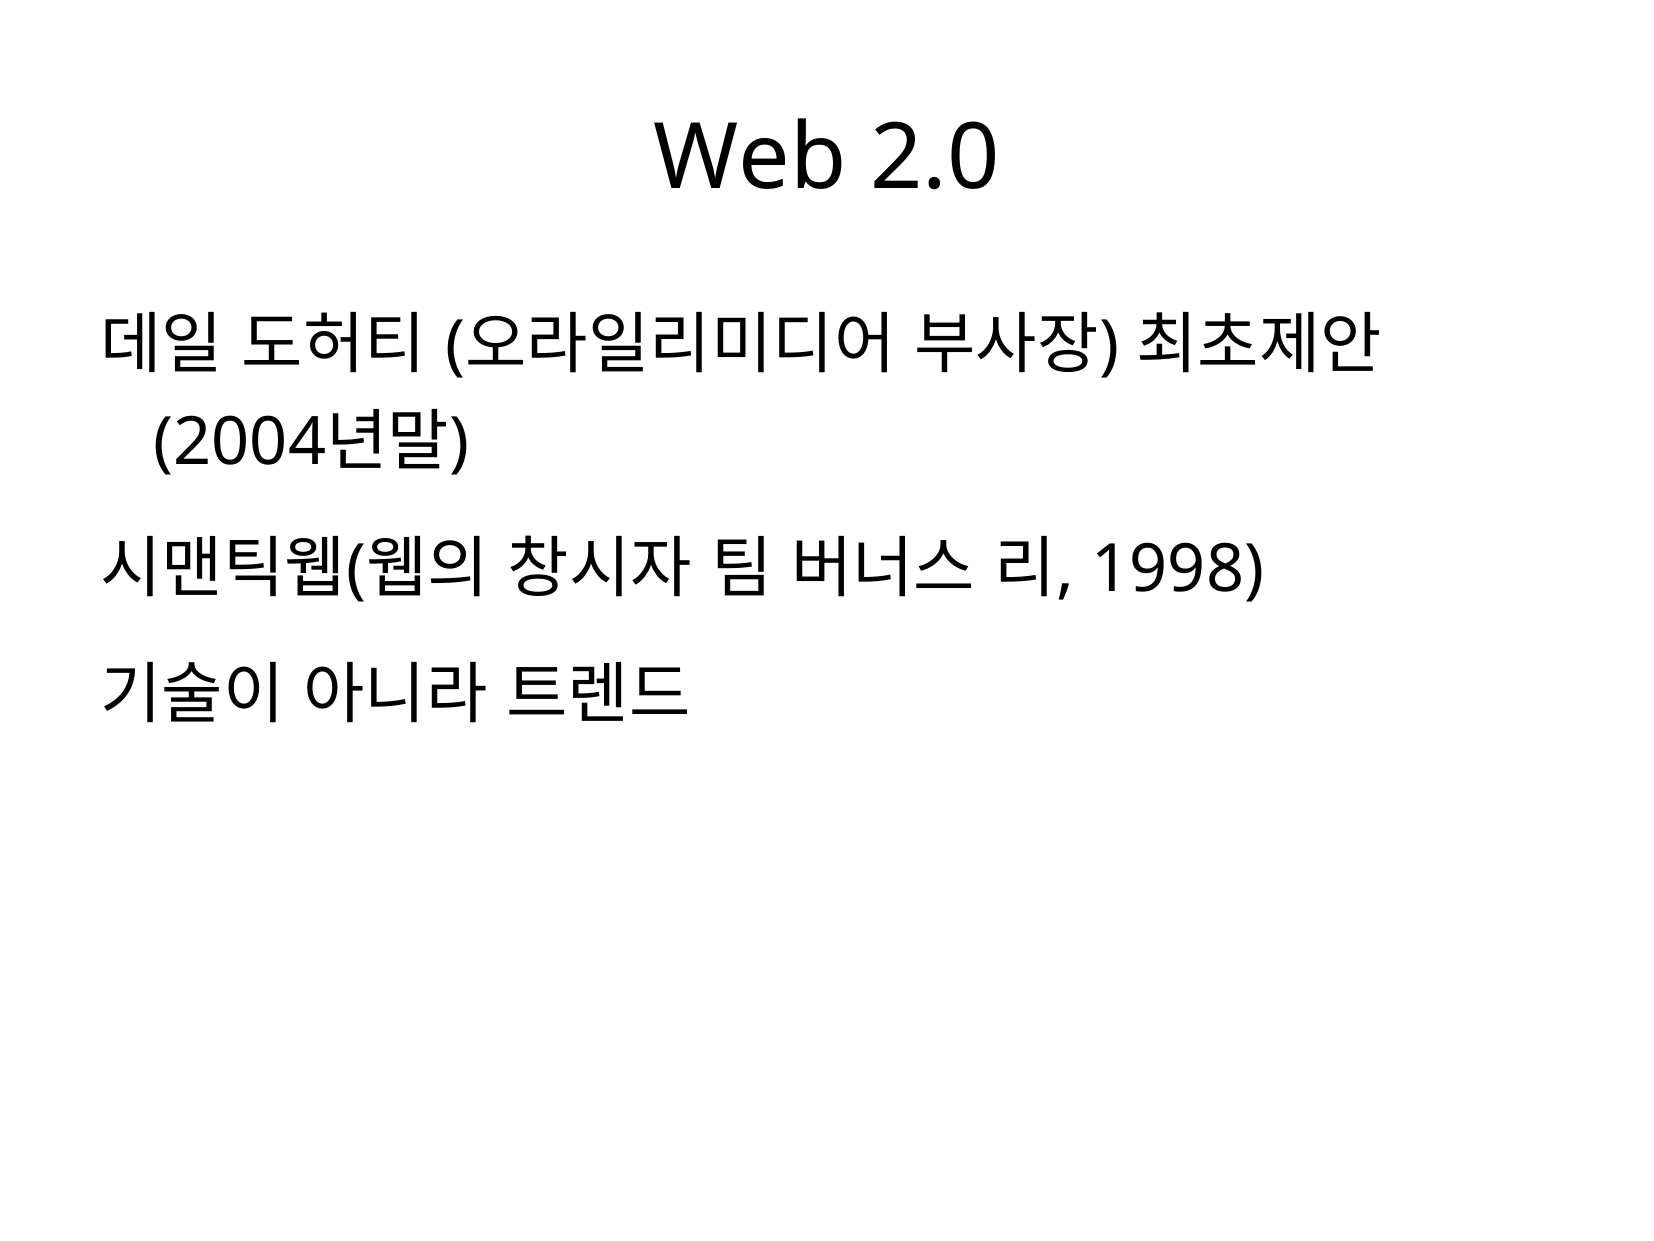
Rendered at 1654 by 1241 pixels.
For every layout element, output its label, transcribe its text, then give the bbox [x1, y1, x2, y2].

title Web 2.0 [82, 49, 1571, 257]
list 데일 도허티 (오라일리미디어 부사장) 최초제안 (2004년말) 시맨틱웹(웹의 창시자 팀 버너스 리, 1998) 기술이 아니라 트렌드 [82, 290, 1571, 1109]
